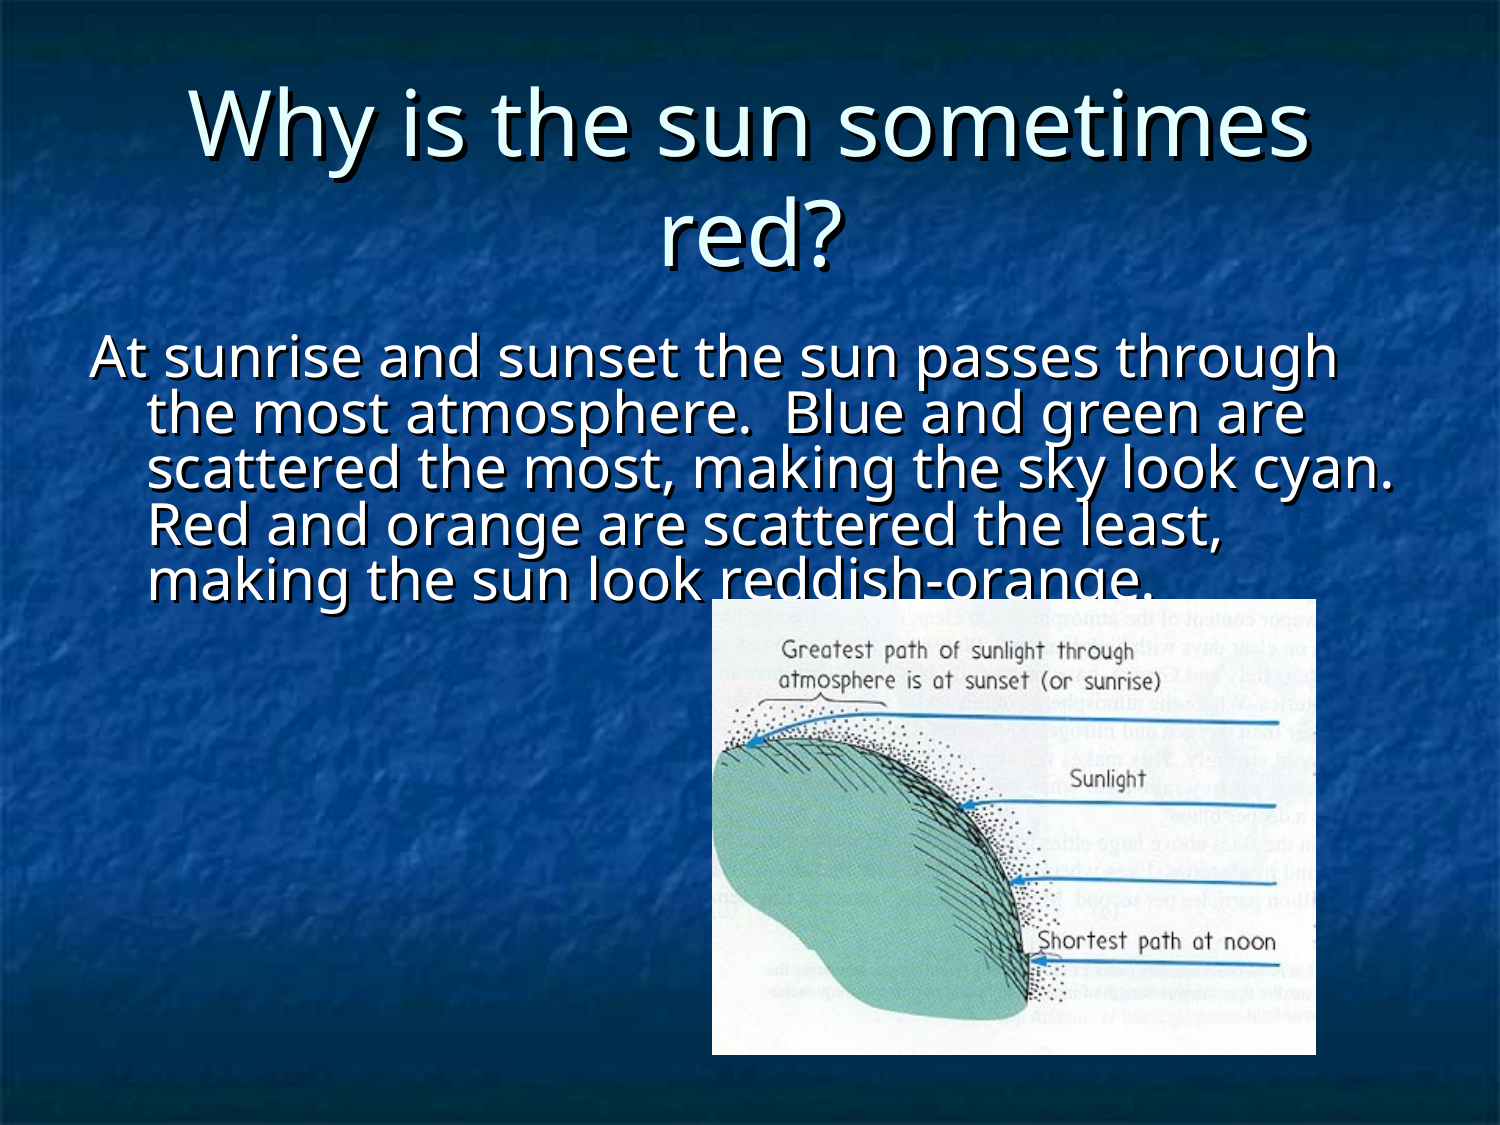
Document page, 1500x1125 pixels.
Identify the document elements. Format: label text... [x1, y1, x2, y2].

list At sunrise and sunset the sun passes through the most atmosphere. Blue and green are scattered the most, making the sky look cyan. Red and orange are scattered the least, making the sun look reddish-orange. [75, 324, 1426, 638]
picture [0, 0, 1500, 1125]
title Why is the sun sometimes red? [75, 57, 1426, 293]
